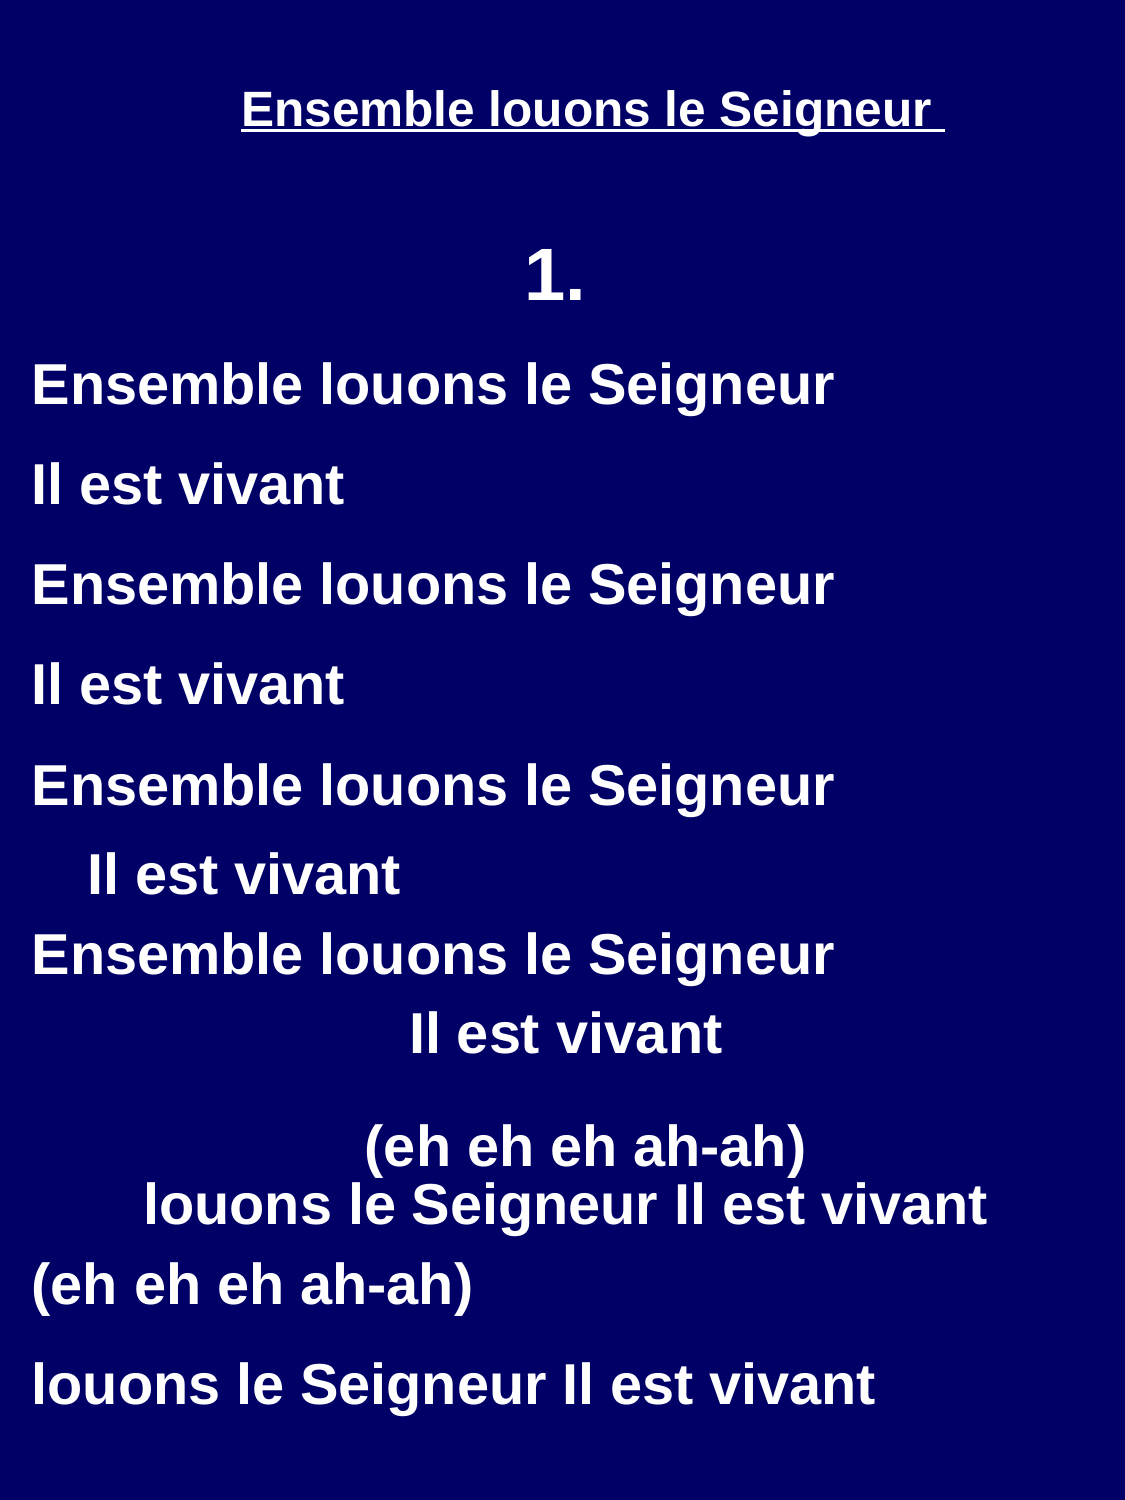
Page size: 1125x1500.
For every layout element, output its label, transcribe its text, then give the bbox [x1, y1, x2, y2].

text_box Ensemble louons le Seigneur 1. Ensemble louons le Seigneur Il est vivant Ensemble louons le Seigneur Il est vivant Ensemble louons le Seigneur Il est vivant Ensemble louons le Seigneur Il est vivant (eh eh eh ah-ah) louons le Seigneur Il est vivant (eh eh eh ah-ah) louons le Seigneur Il est vivant [16, 24, 1115, 1430]
